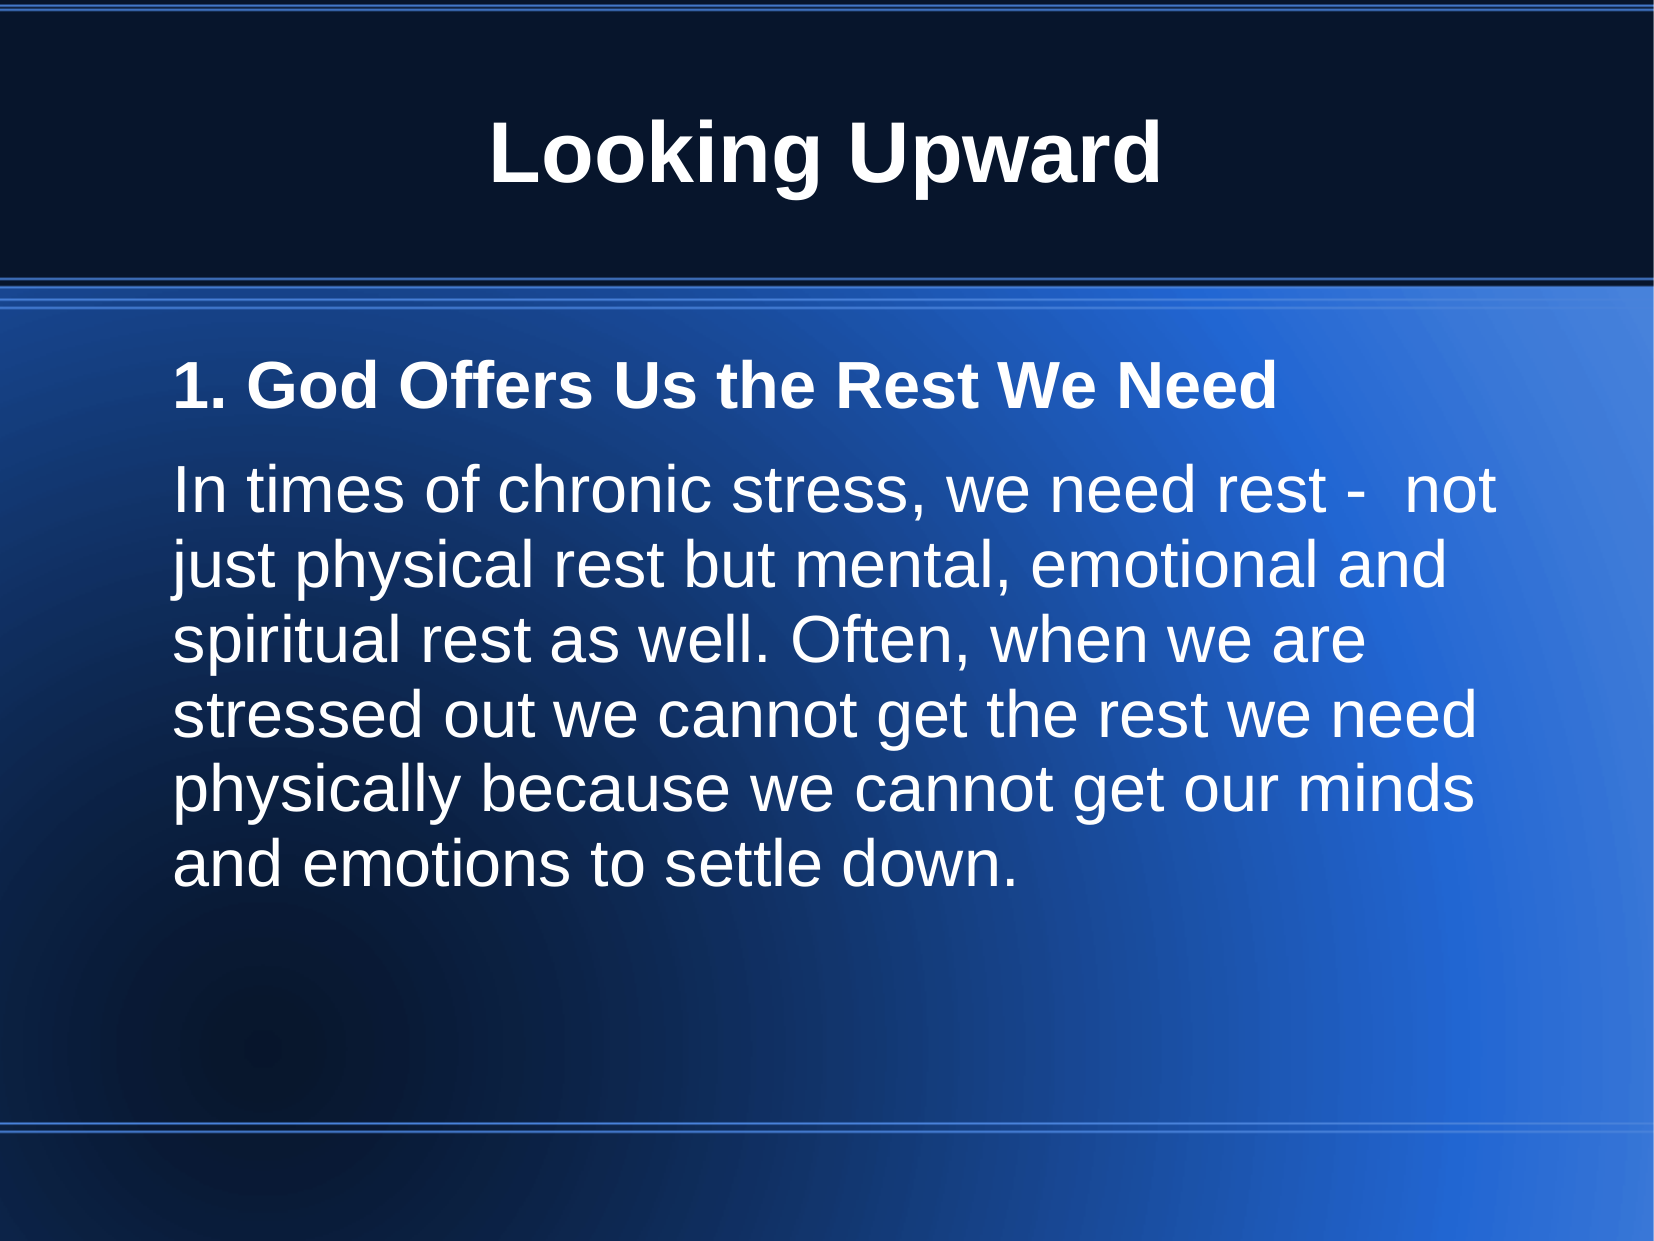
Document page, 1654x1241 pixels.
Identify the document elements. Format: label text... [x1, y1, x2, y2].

picture [0, 0, 1654, 1241]
list 1. God Offers Us the Rest We Need In times of chronic stress, we need rest - not just physical rest but mental, emotional and spiritual rest as well. Often, when we are stressed out we cannot get the rest we need physically because we cannot get our minds and emotions to settle down. [101, 348, 1591, 1096]
title Looking Upward [82, 49, 1571, 257]
